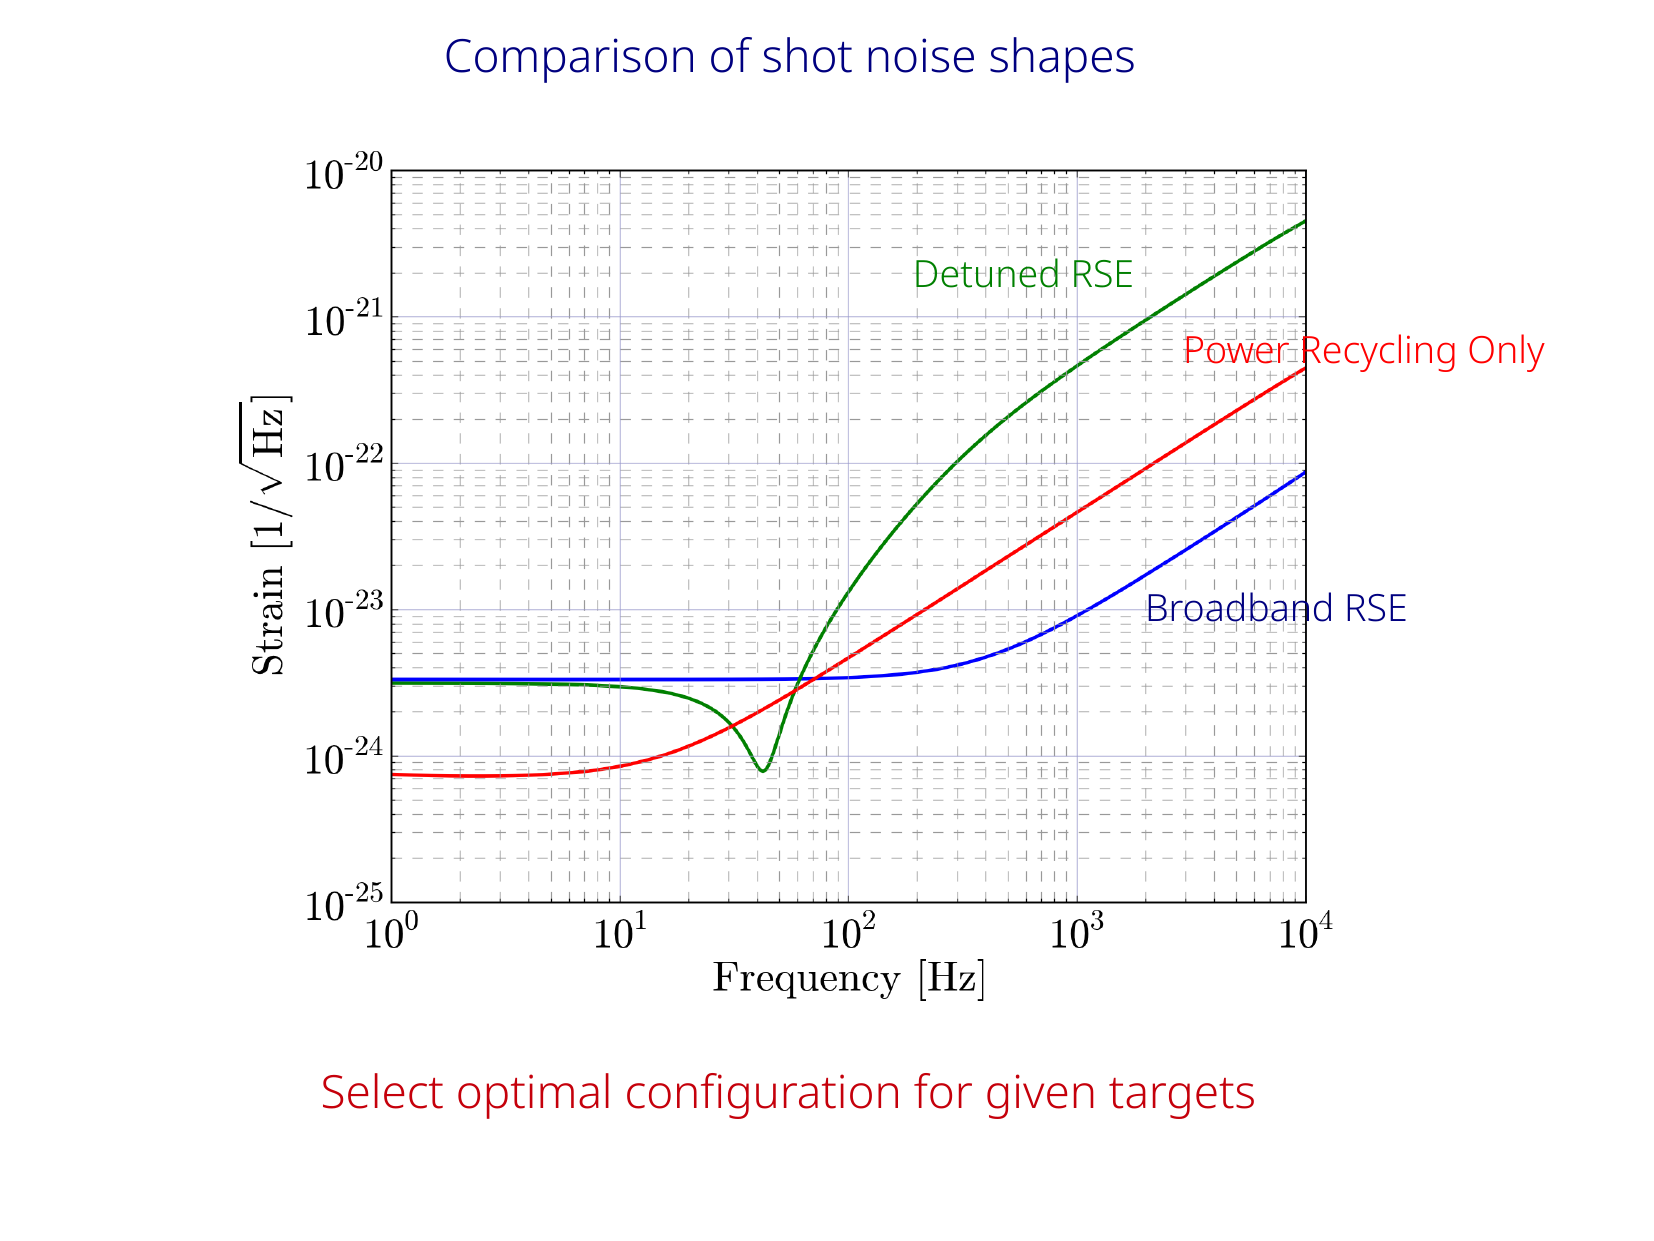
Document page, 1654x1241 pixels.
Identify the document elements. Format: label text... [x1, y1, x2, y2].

text_box Detuned RSE [898, 239, 1177, 311]
text_box Broadband RSE [1130, 573, 1457, 646]
picture [219, 138, 1344, 1014]
text_box Comparison of shot noise shapes [429, 16, 1225, 100]
text_box Power Recycling Only [1168, 316, 1602, 388]
text_box Select optimal configuration for given targets [305, 1052, 1378, 1136]
